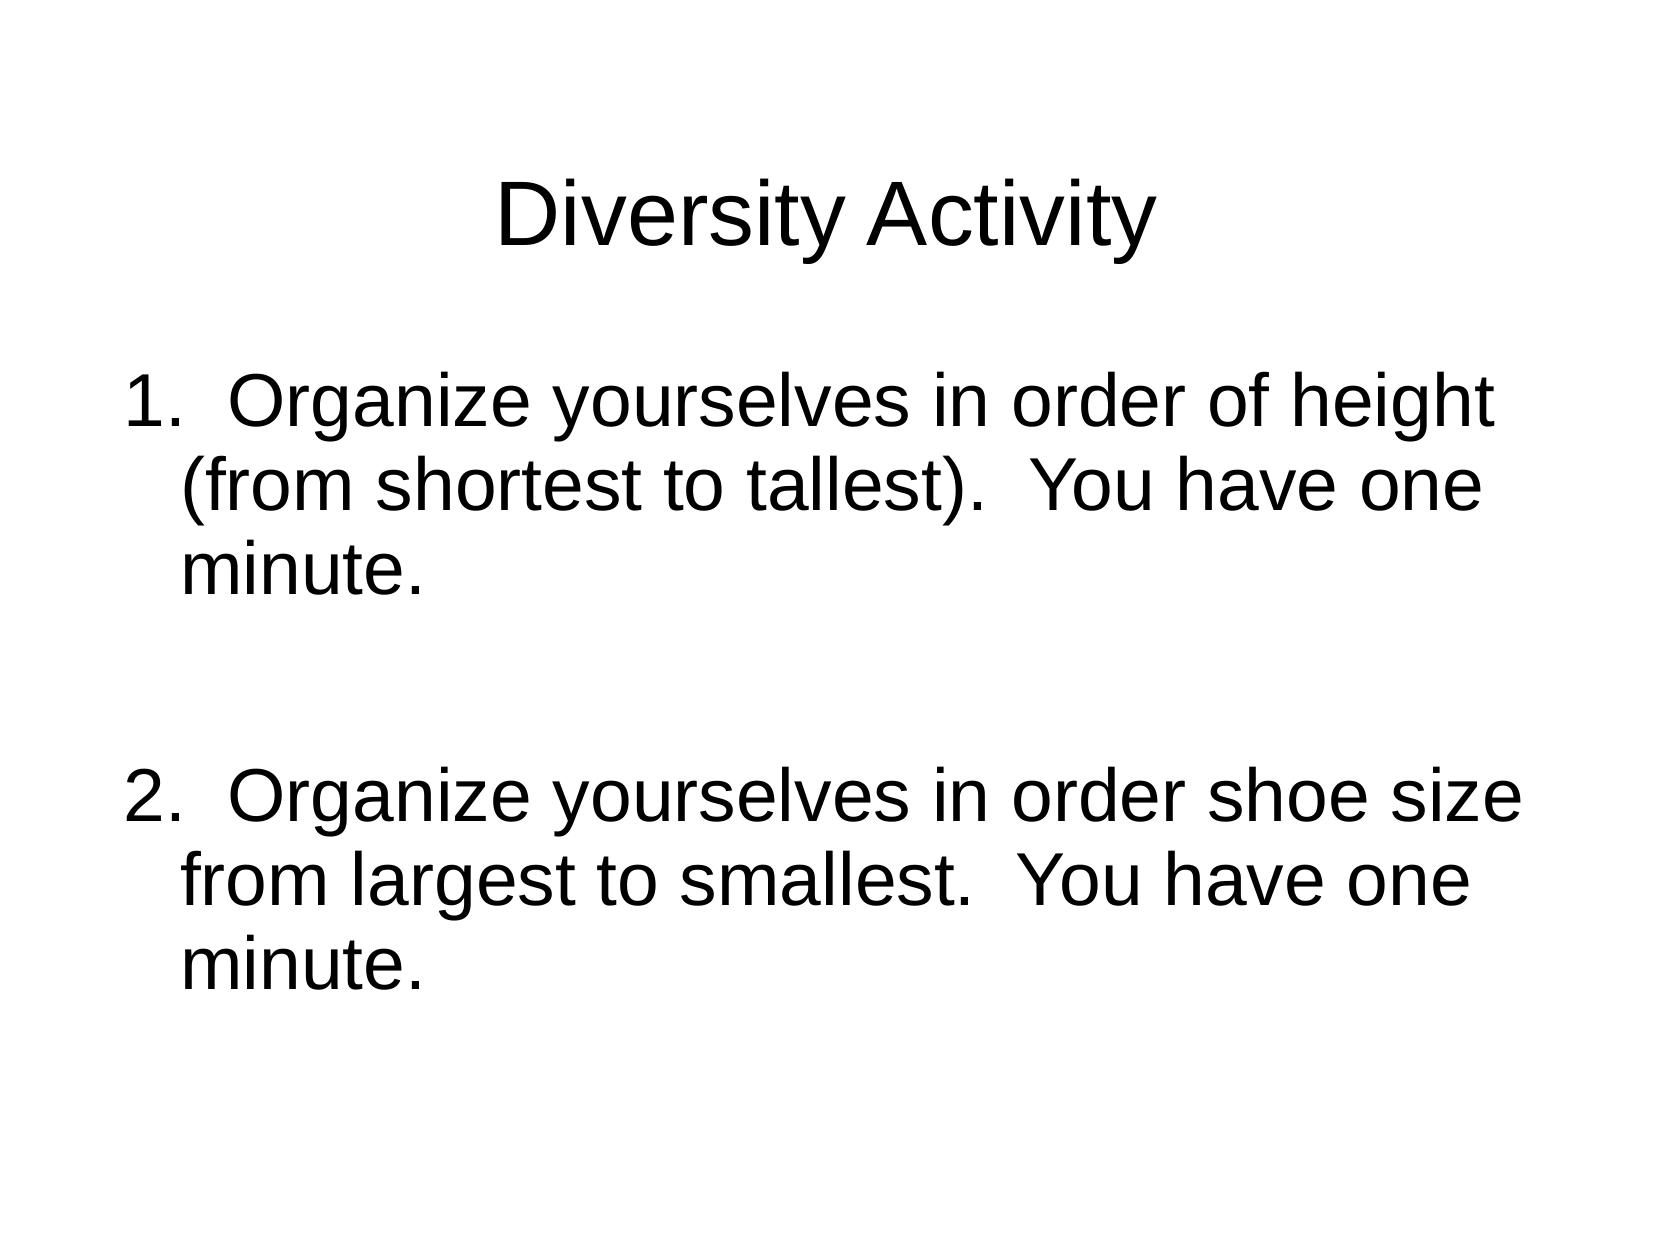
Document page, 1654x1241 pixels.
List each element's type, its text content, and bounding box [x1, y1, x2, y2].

title Diversity Activity [124, 91, 1530, 336]
list 1. Organize yourselves in order of height (from shortest to tallest). You have one minute. 2. Organize yourselves in order shoe size from largest to smallest. You have one minute. [124, 358, 1530, 1088]
